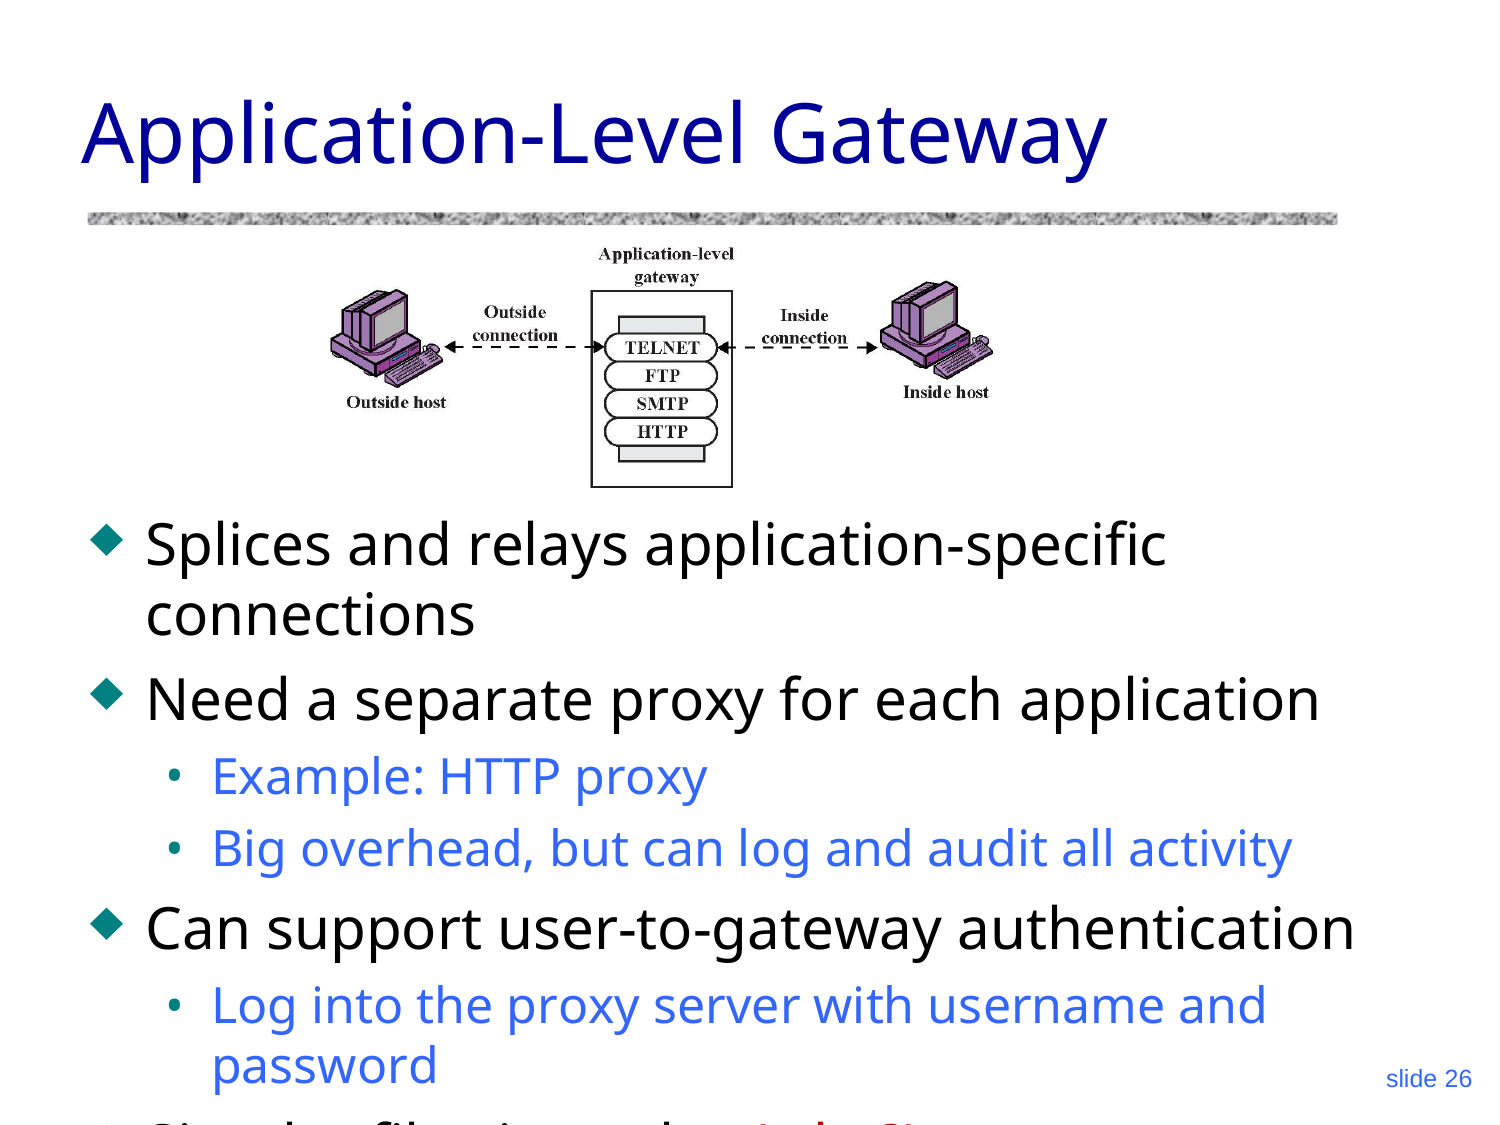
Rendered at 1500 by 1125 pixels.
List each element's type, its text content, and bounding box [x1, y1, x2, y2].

picture [275, 238, 1138, 501]
text_box Splices and relays application-specific connections Need a separate proxy for each application Example: HTTP proxy Big overhead, but can log and audit all activity Can support user-to-gateway authentication Log into the proxy server with username and password Simpler filtering rules (why?) [74, 500, 1450, 1088]
text_box slide <number> [1174, 1025, 1488, 1101]
text_box Application-Level Gateway [66, 37, 1342, 188]
picture [87, 212, 1338, 226]
